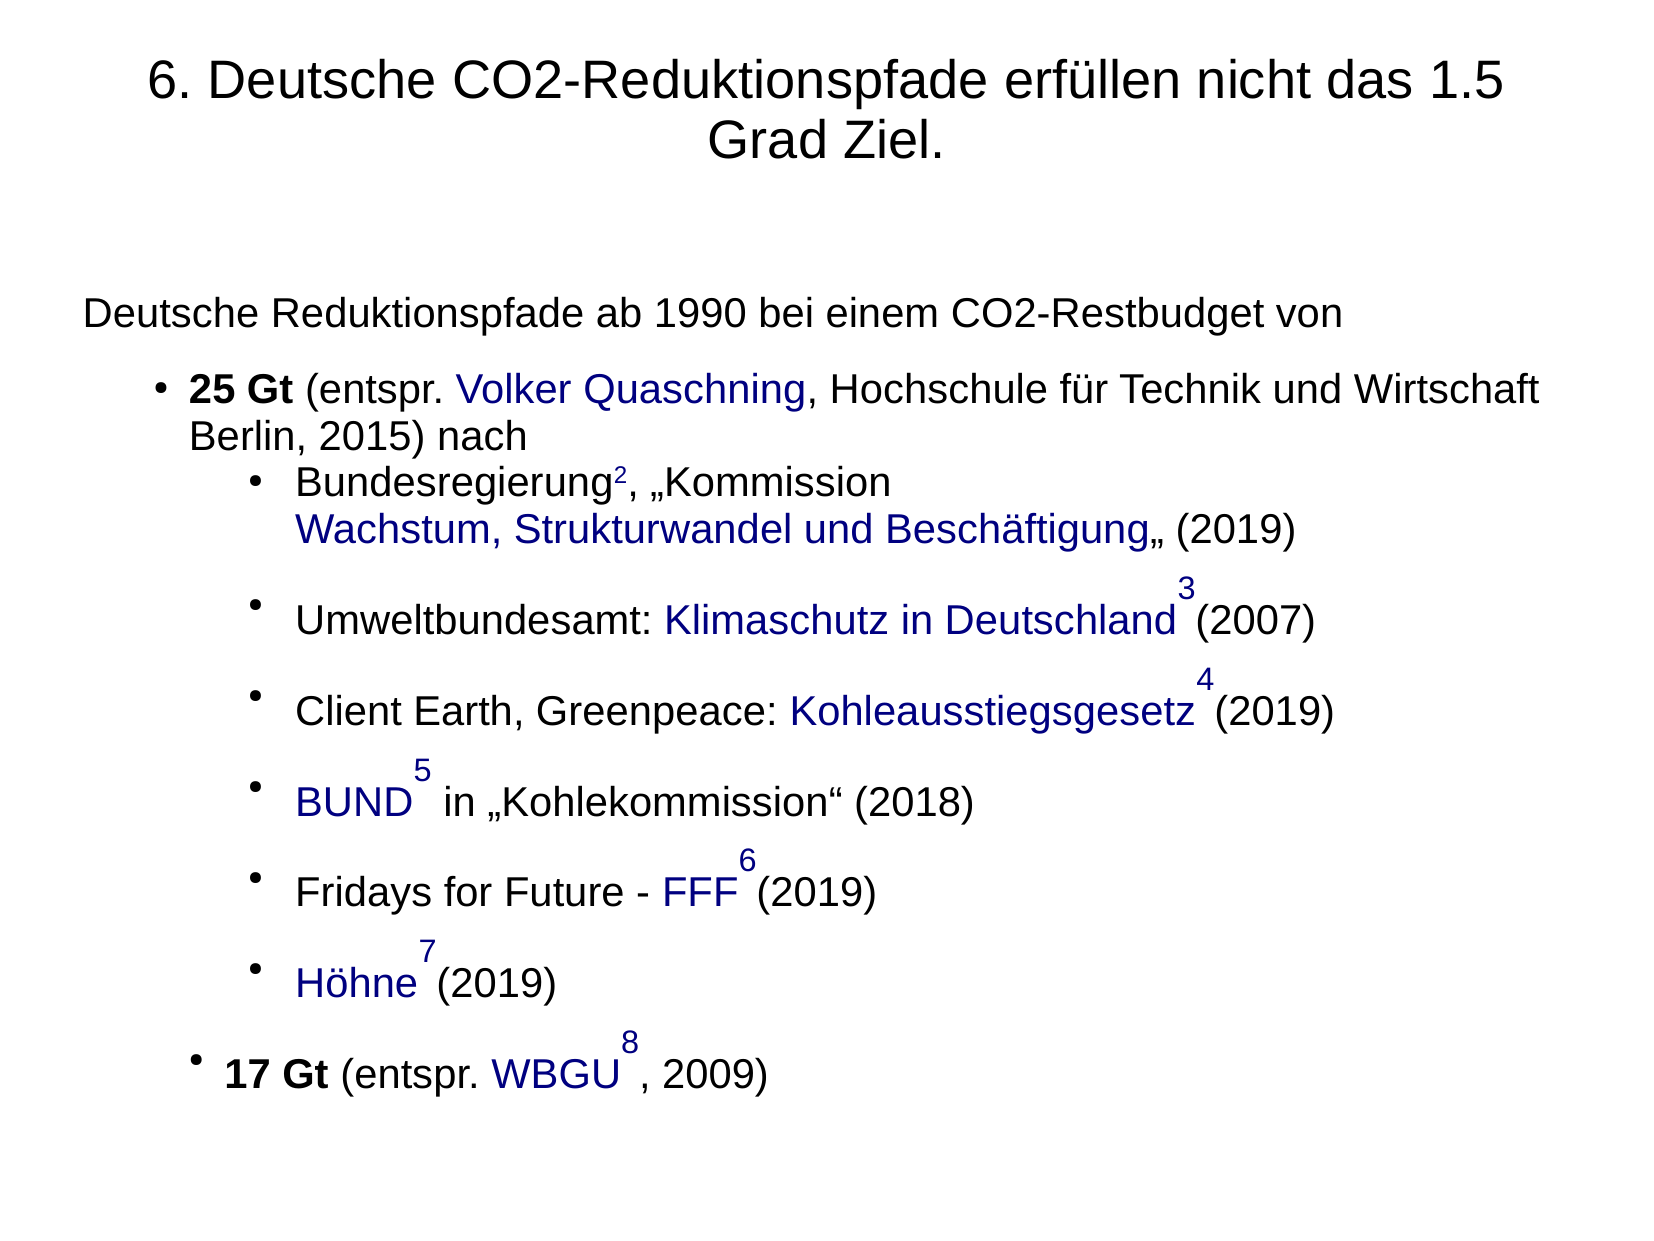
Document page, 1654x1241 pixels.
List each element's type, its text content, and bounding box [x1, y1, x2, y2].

list Deutsche Reduktionspfade ab 1990 bei einem CO2-Restbudget von 25 Gt (entspr. Volker Quaschning, Hochschule für Technik und Wirtschaft Berlin, 2015) nach Bundesregierung2, „Kommission Wachstum, Strukturwandel und Beschäftigung„ (2019) Umweltbundesamt: Klimaschutz in Deutschland3(2007) Client Earth, Greenpeace: Kohleausstiegsgesetz4(2019) BUND5 in „Kohlekommission“ (2018) Fridays for Future - FFF6(2019) Höhne7(2019) 17 Gt (entspr. WBGU8, 2009) [82, 290, 1571, 1109]
title 6. Deutsche CO2-Reduktionspfade erfüllen nicht das 1.5 Grad Ziel. [82, 49, 1571, 257]
